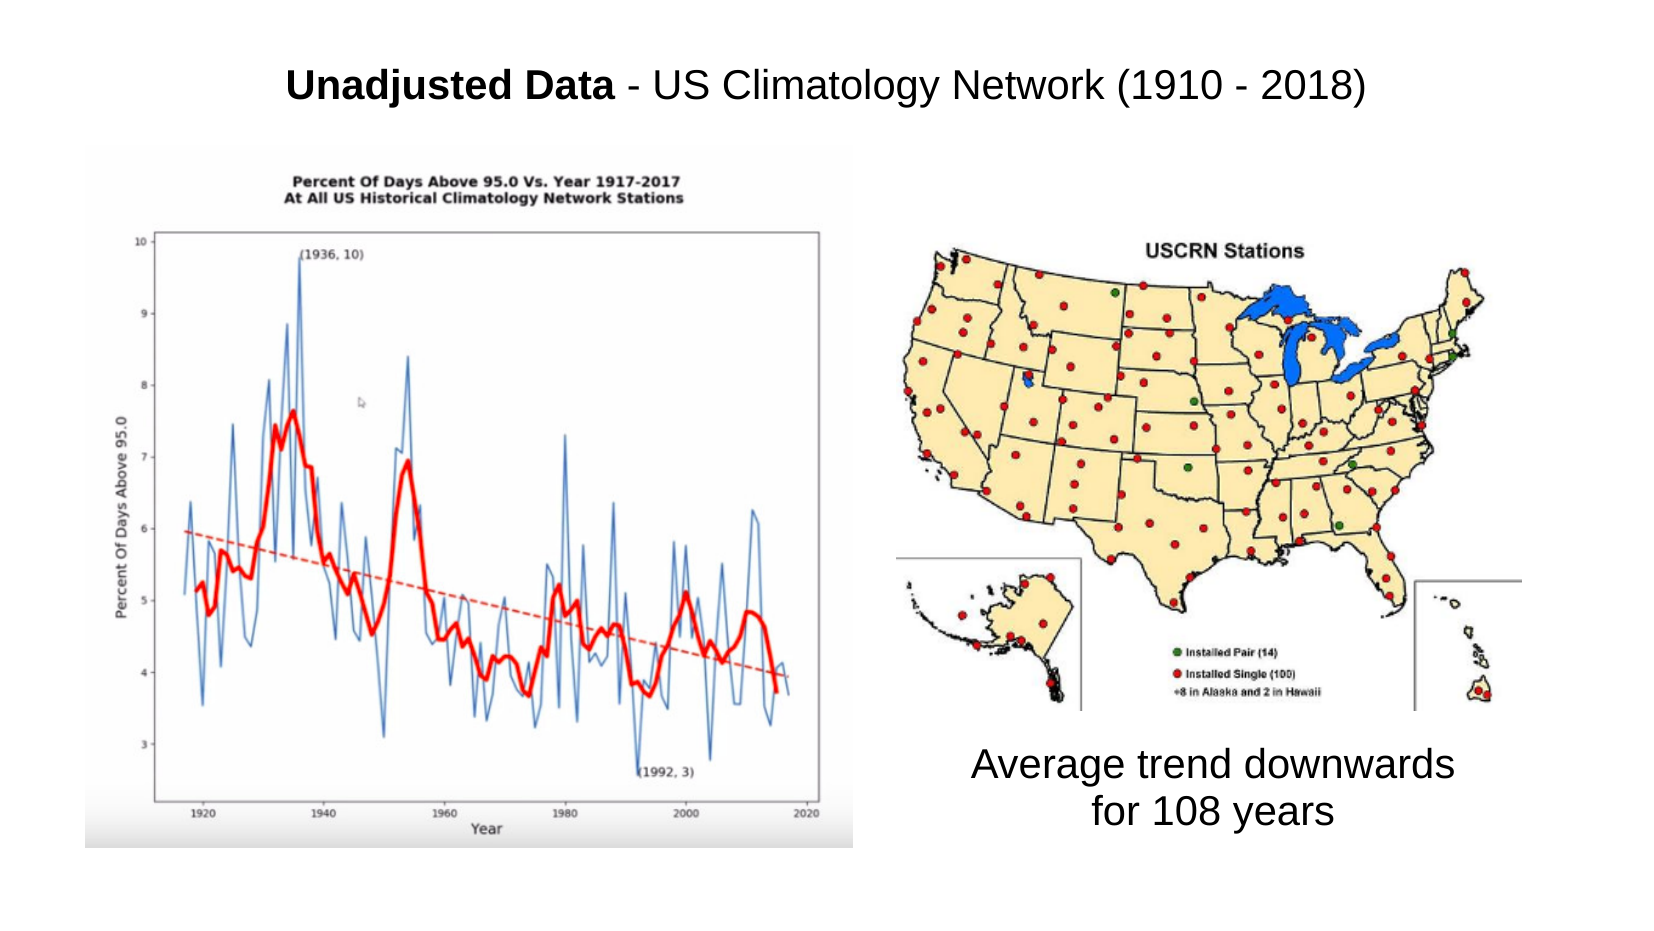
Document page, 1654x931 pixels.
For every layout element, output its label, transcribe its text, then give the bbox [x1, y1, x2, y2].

picture [896, 226, 1522, 711]
picture [85, 145, 853, 848]
text_box Average trend downwards for 108 years [947, 733, 1480, 842]
text_box Unadjusted Data - US Climatology Network (1910 - 2018) [82, 58, 1571, 109]
